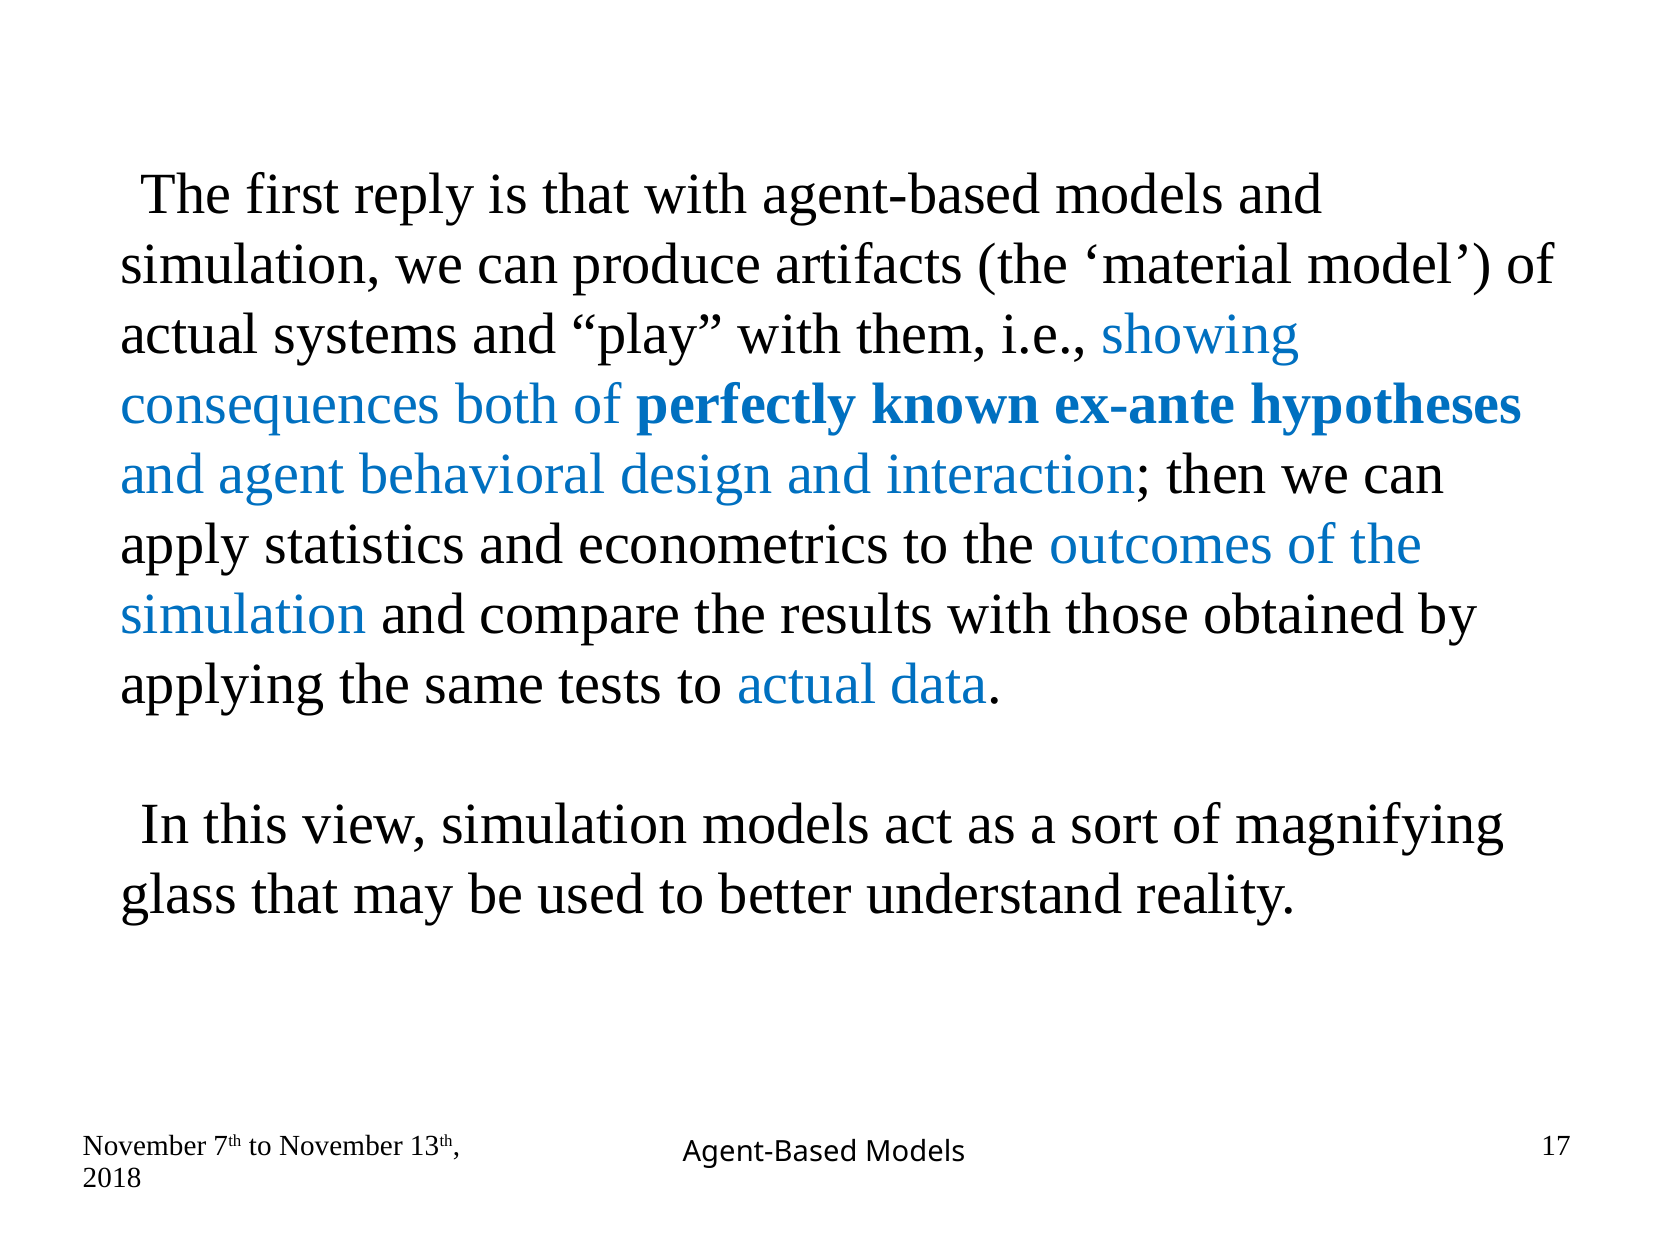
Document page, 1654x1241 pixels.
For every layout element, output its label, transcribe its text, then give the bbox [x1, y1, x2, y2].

text_box The first reply is that with agent-based models and simulation, we can produce artifacts (the ‘material model’) of actual systems and “play” with them, i.e., showing consequences both of perfectly known ex-ante hypotheses and agent behavioral design and interaction; then we can apply statistics and econometrics to the outcomes of the simulation and compare the results with those obtained by applying the same tests to actual data. In this view, simulation models act as a sort of magnifying glass that may be used to better understand reality. [105, 147, 1576, 1003]
